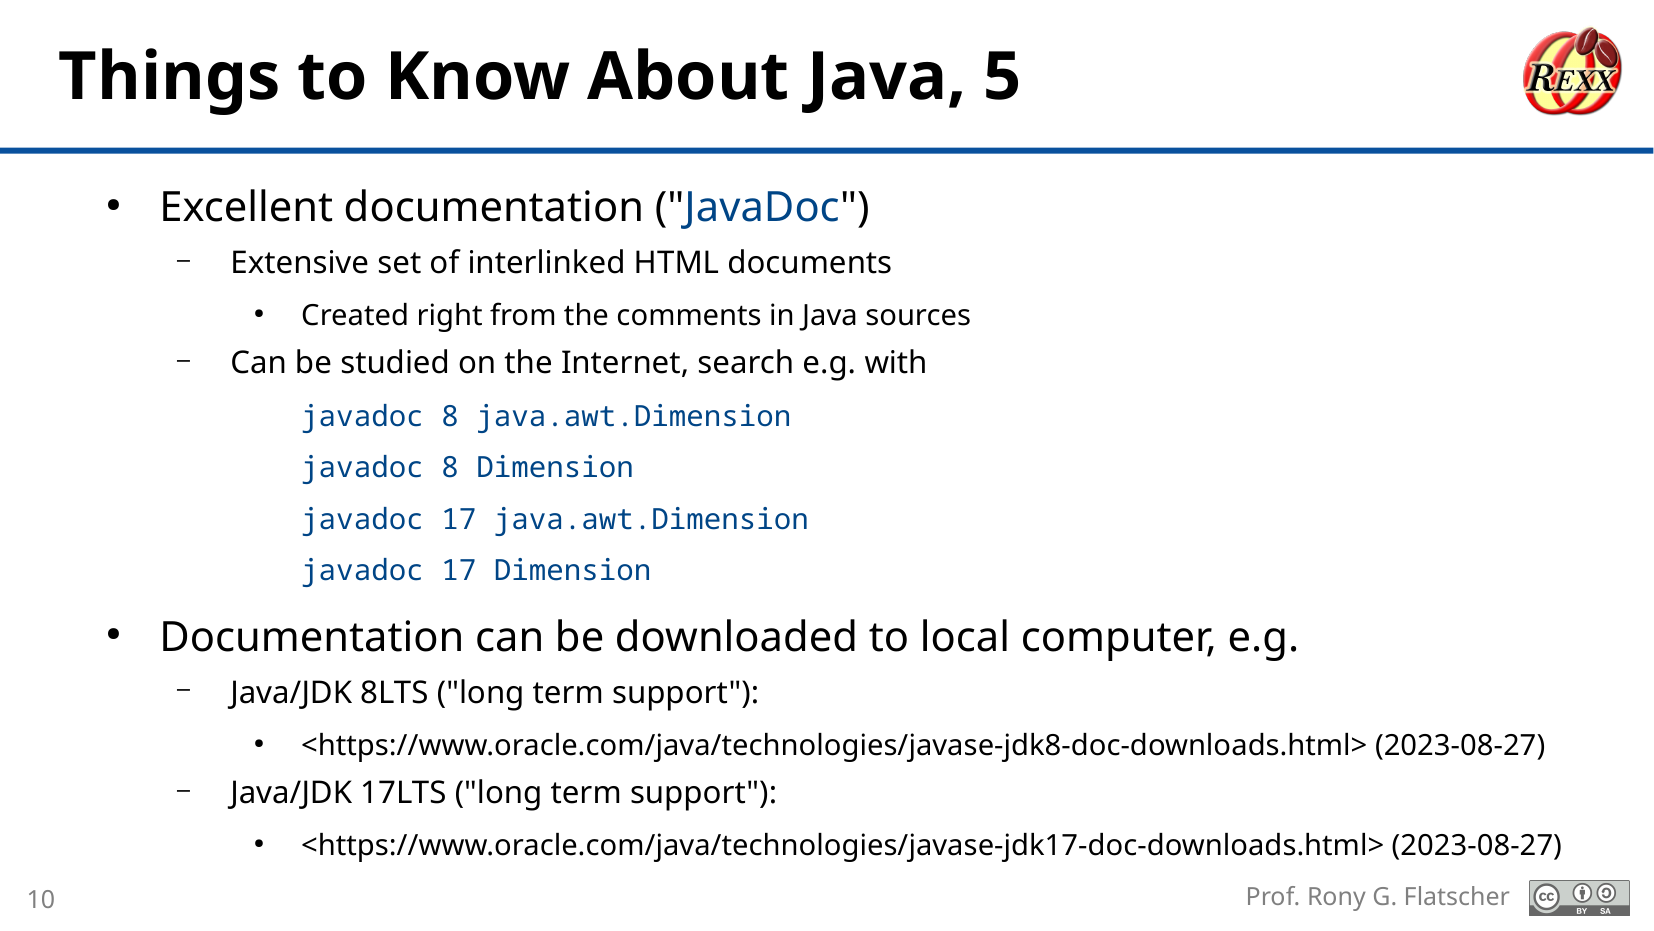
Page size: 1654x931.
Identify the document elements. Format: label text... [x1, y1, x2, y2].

title Things to Know About Java, 5 [0, 0, 1625, 148]
list Excellent documentation ("JavaDoc") Extensive set of interlinked HTML documents Created right from the comments in Java sources Can be studied on the Internet, search e.g. with javadoc 8 java.awt.Dimension javadoc 8 Dimension javadoc 17 java.awt.Dimension javadoc 17 Dimension Documentation can be downloaded to local computer, e.g. Java/JDK 8LTS ("long term support"): <https://www.oracle.com/java/technologies/javase-jdk8-doc-downloads.html> (2023-08-27) Java/JDK 17LTS ("long term support"): <https://www.oracle.com/java/technologies/javase-jdk17-doc-downloads.html> (2023-08-27) [88, 177, 1577, 857]
